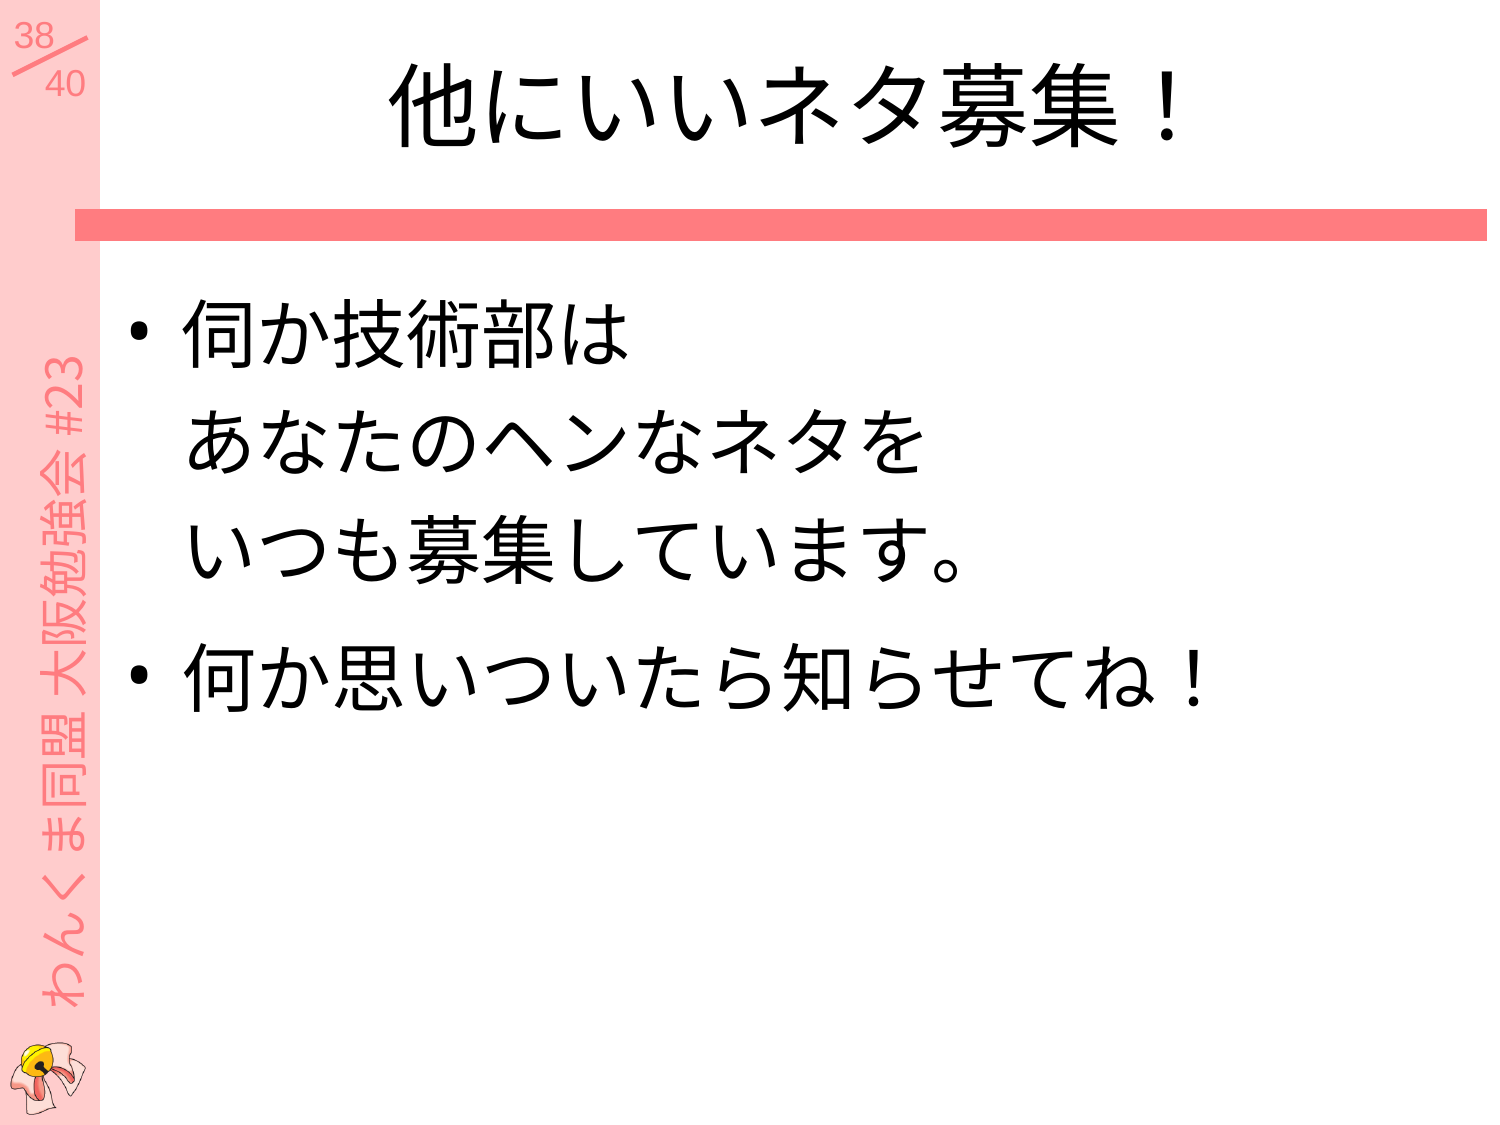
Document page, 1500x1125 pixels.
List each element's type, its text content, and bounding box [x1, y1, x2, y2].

list 伺か技術部は あなたのヘンなネタを いつも募集しています。 何か思いついたら知らせてね！ [125, 275, 1476, 1101]
title 他にいいネタ募集！ [125, 0, 1476, 226]
picture [10, 1042, 86, 1115]
